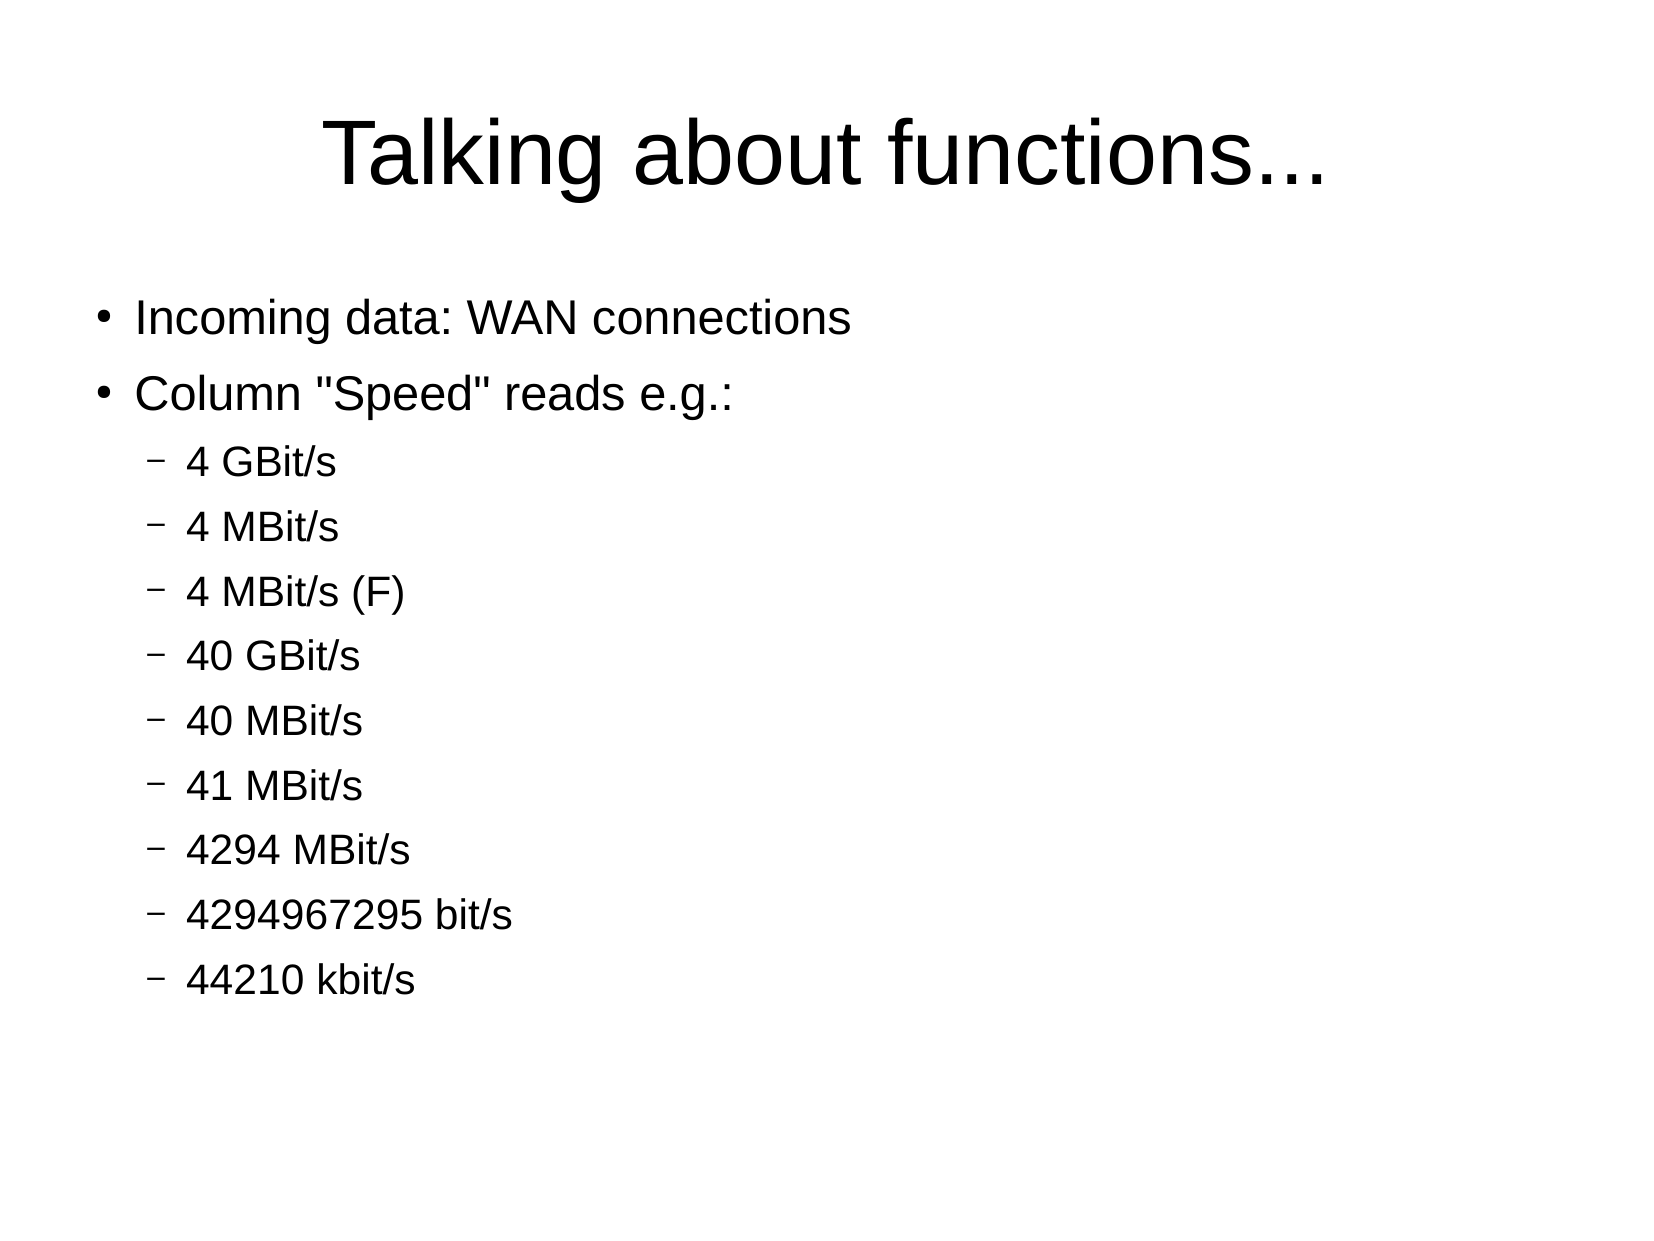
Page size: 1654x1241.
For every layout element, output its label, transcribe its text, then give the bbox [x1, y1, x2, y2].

list Incoming data: WAN connections Column "Speed" reads e.g.: 4 GBit/s 4 MBit/s 4 MBit/s (F) 40 GBit/s 40 MBit/s 41 MBit/s 4294 MBit/s 4294967295 bit/s 44210 kbit/s [82, 290, 1571, 1010]
title Talking about functions... [82, 49, 1571, 257]
